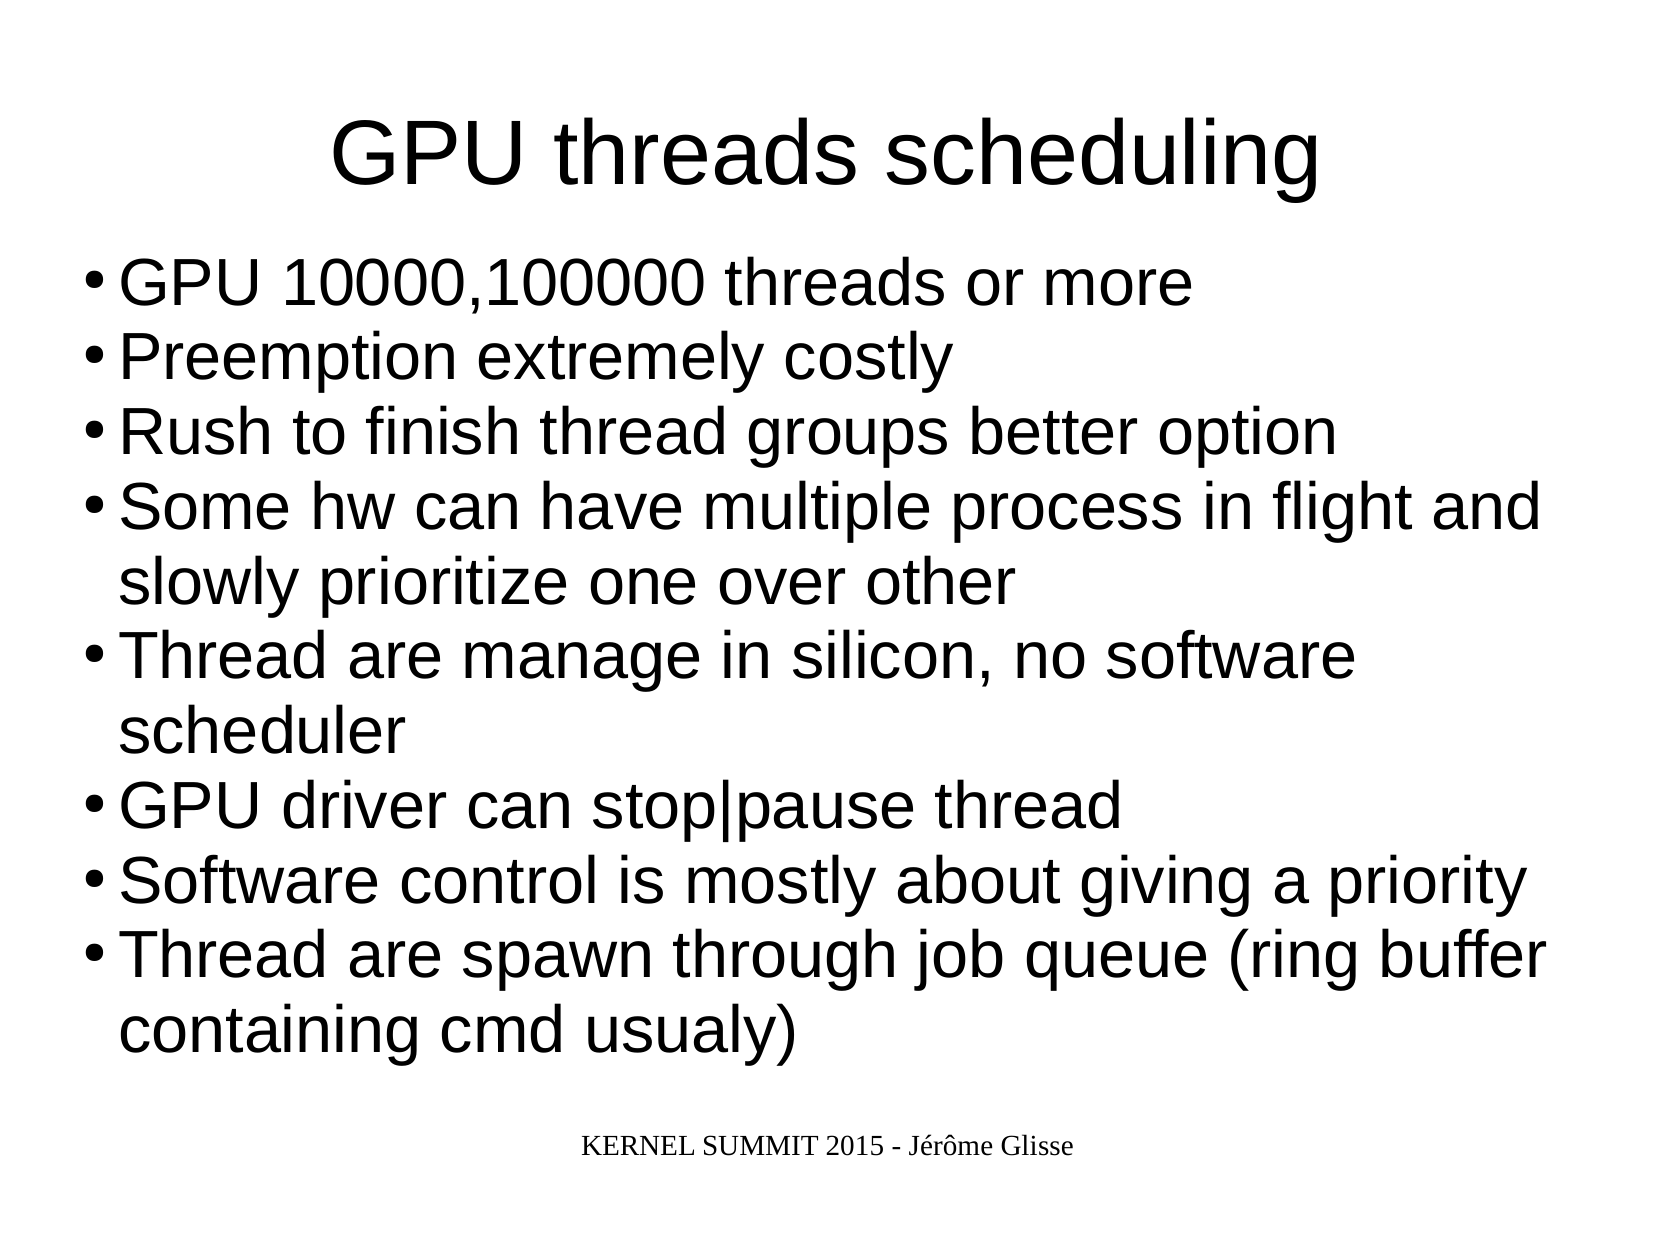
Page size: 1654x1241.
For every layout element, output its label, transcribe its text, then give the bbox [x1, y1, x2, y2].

title GPU threads scheduling [82, 49, 1571, 244]
subtitle GPU 10000,100000 threads or more Preemption extremely costly Rush to finish thread groups better option Some hw can have multiple process in flight and slowly prioritize one over other Thread are manage in silicon, no software scheduler GPU driver can stop|pause thread Software control is mostly about giving a priority Thread are spawn through job queue (ring buffer containing cmd usualy) [82, 244, 1571, 1067]
